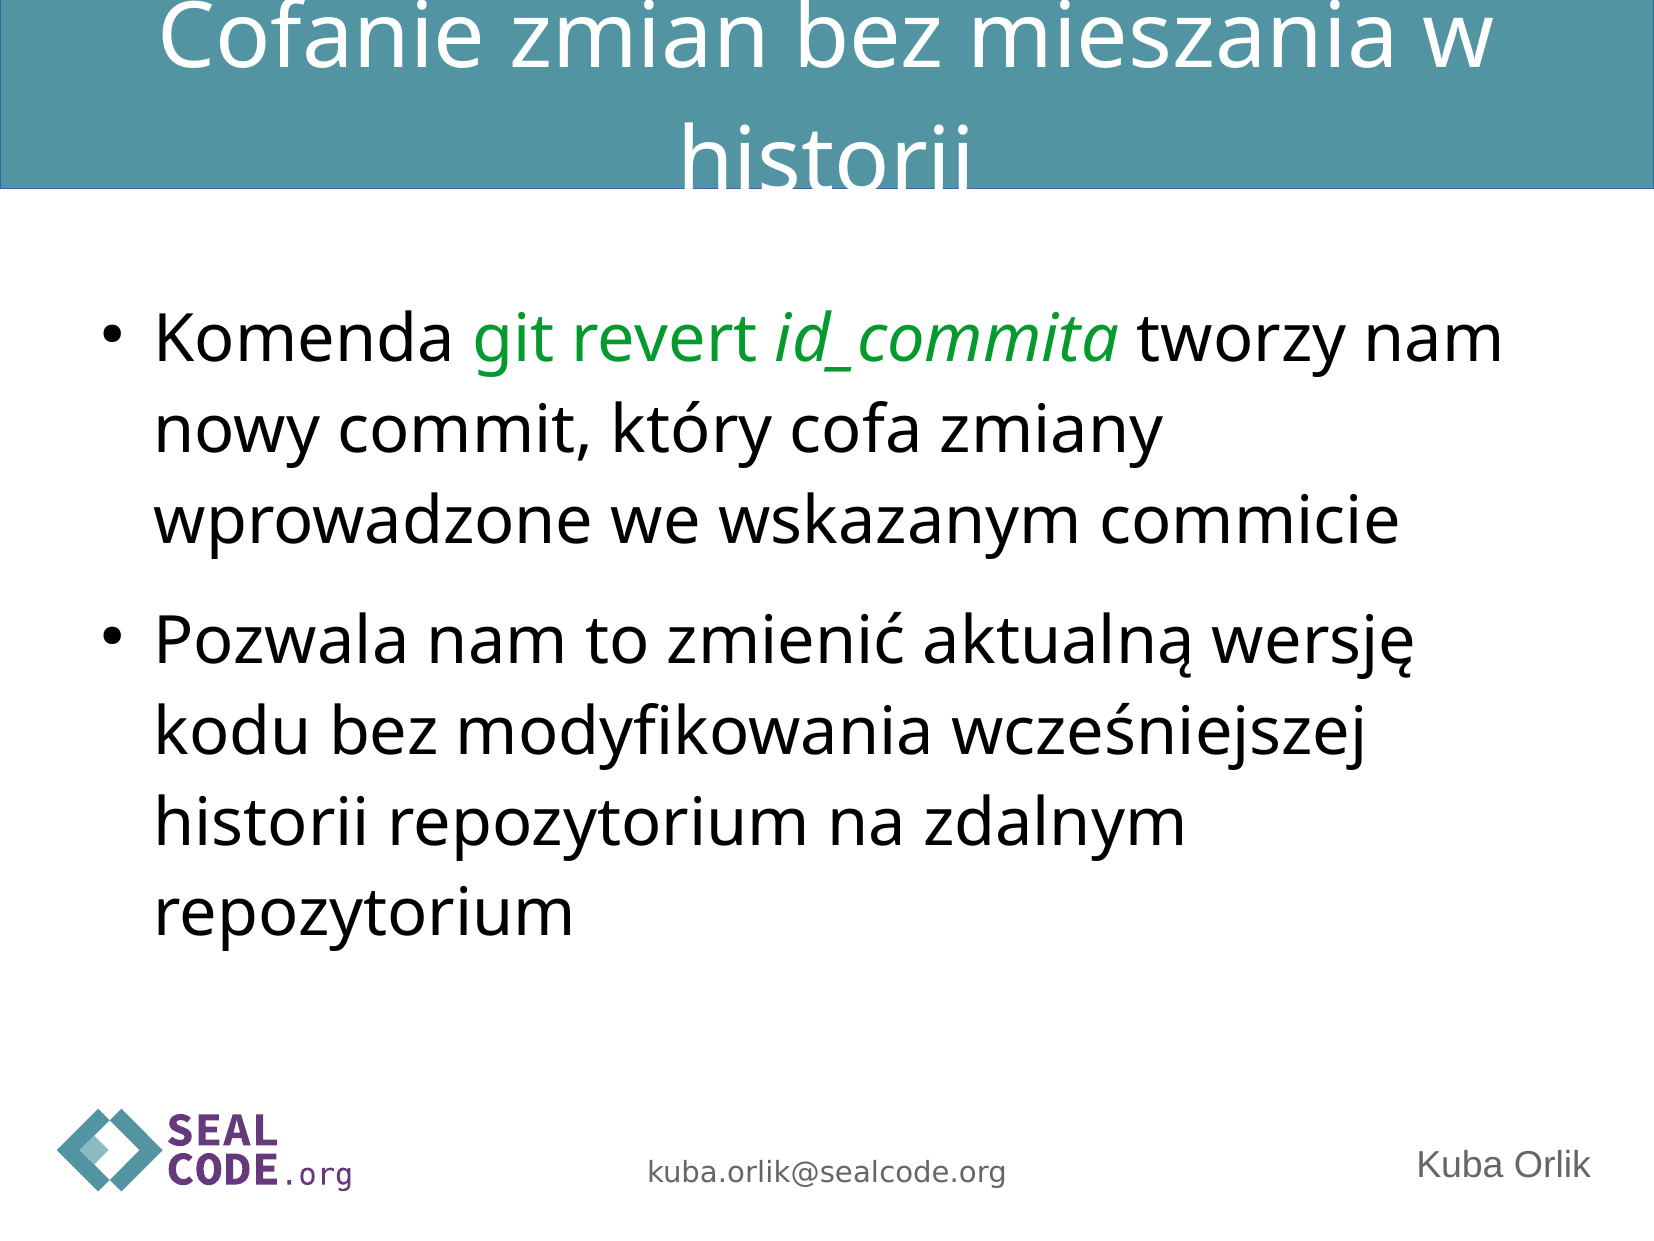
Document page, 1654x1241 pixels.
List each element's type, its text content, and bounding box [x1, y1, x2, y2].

title Cofanie zmian bez mieszania w historii [0, 0, 1653, 205]
list Komenda git revert id_commita tworzy nam nowy commit, który cofa zmiany wprowadzone we wskazanym commicie Pozwala nam to zmienić aktualną wersję kodu bez modyfikowania wcześniejszej historii repozytorium na zdalnym repozytorium [82, 290, 1571, 1010]
